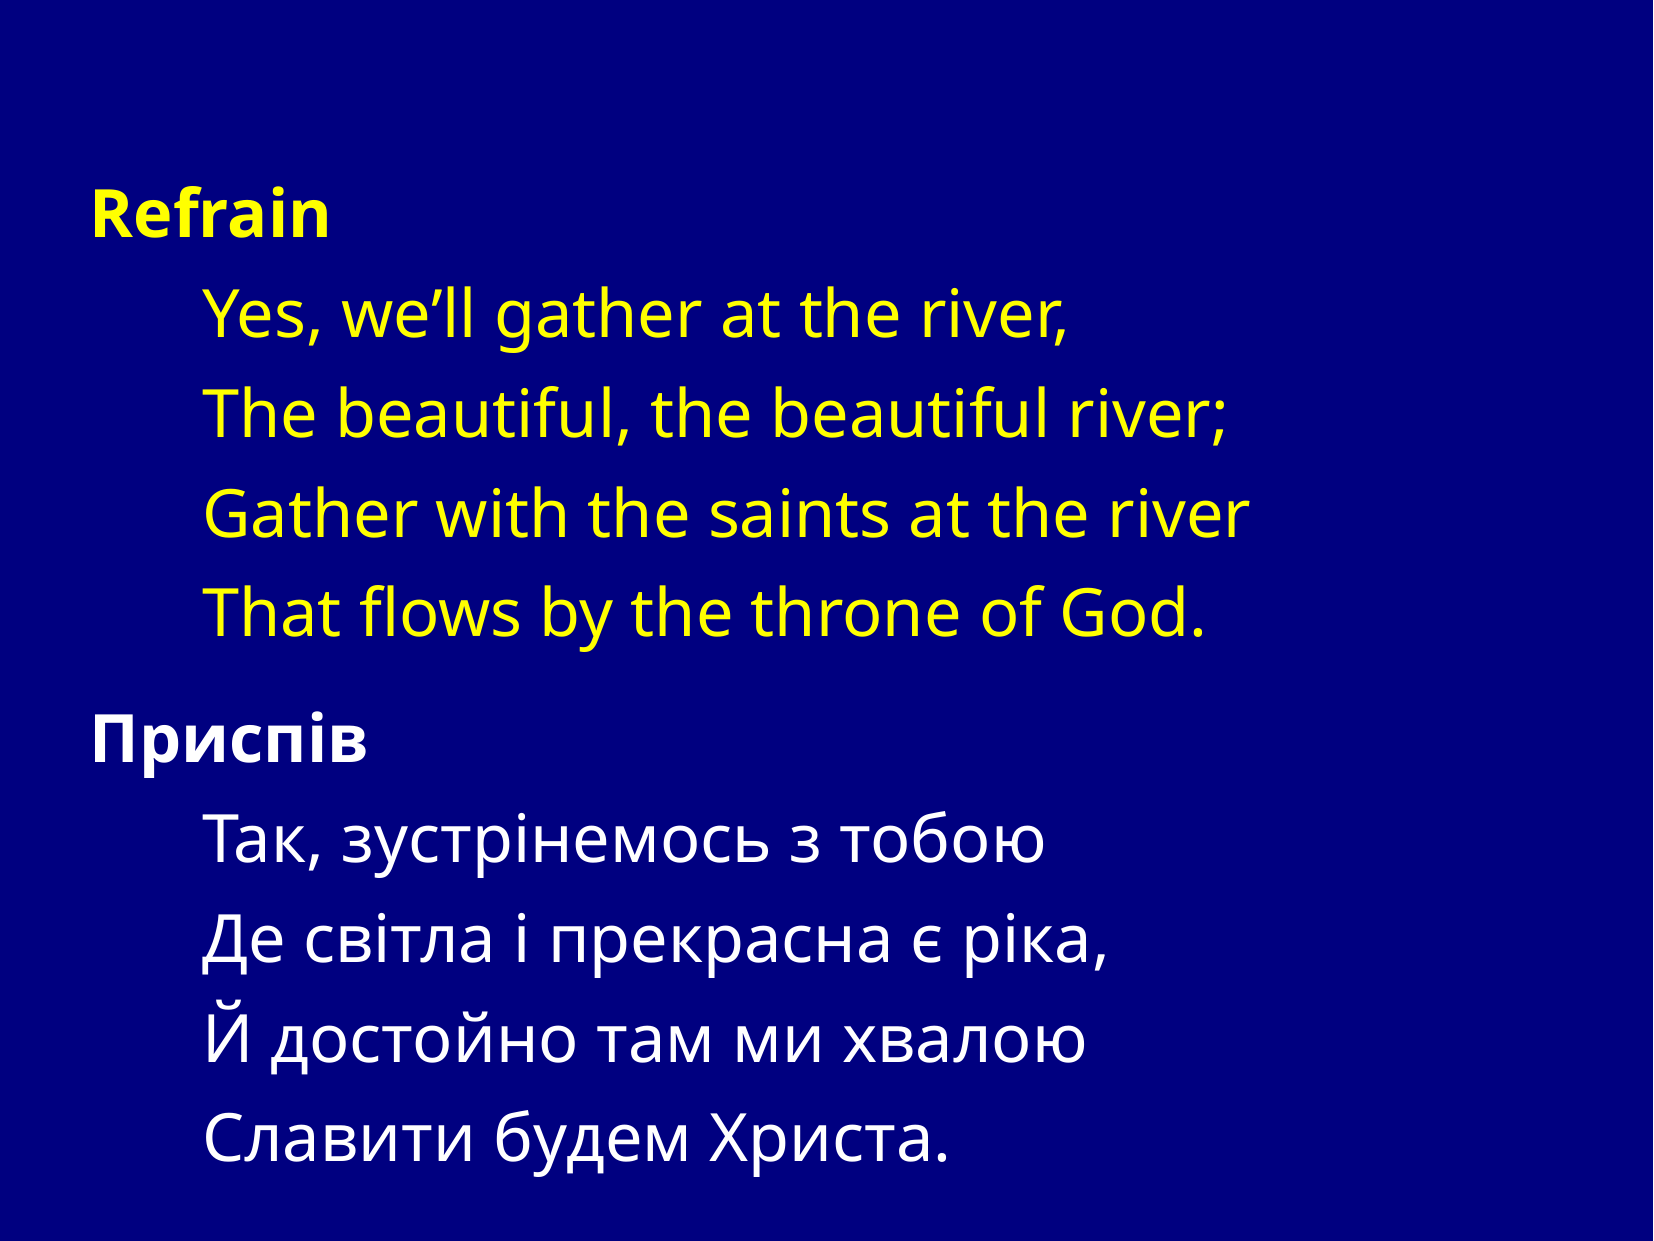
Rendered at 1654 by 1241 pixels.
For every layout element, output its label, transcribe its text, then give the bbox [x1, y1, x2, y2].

text_box Приспів Так, зустрінемось з тобою Де світла і прекрасна є ріка, Й достойно там ми хвалою Славити будем Христа. [75, 675, 1576, 1163]
text_box Refrain Yes, we’ll gather at the river, The beautiful, the beautiful river; Gather with the saints at the river That flows by the throne of God. [75, 150, 1576, 638]
